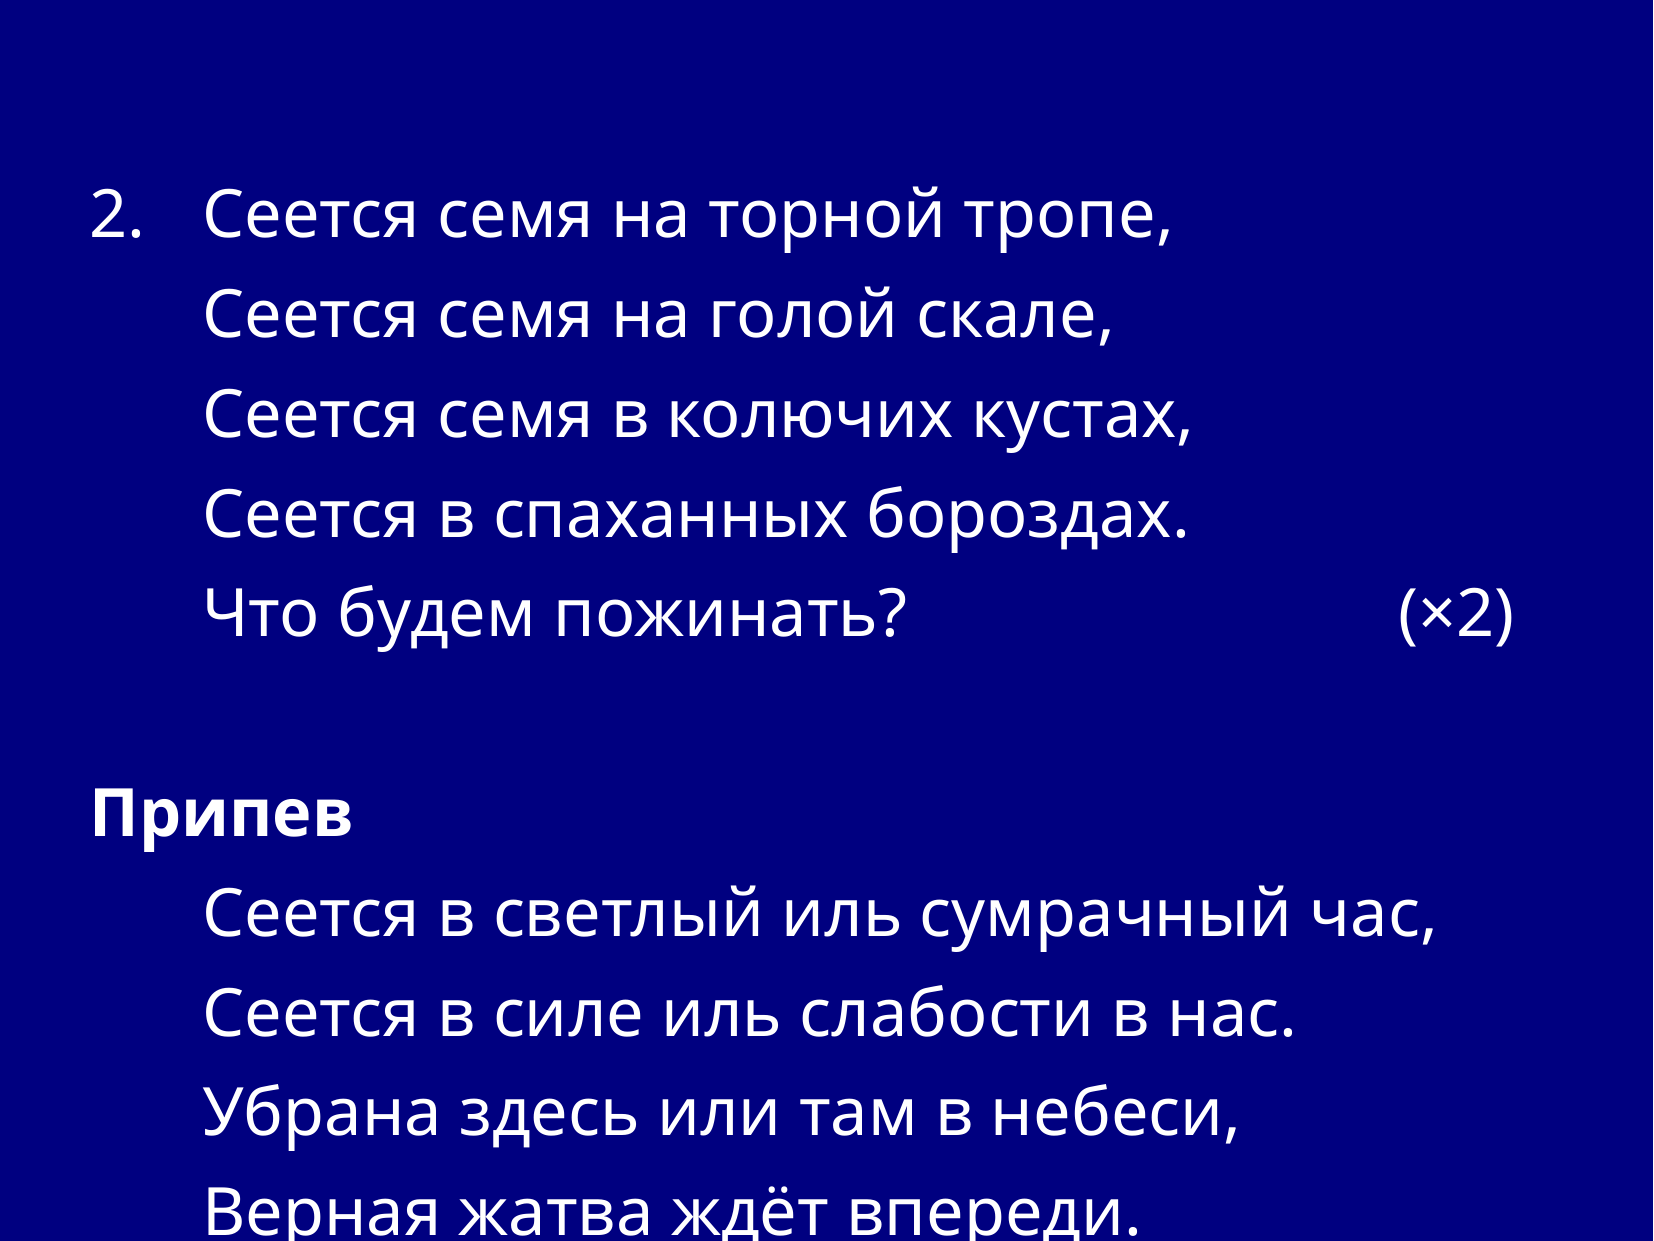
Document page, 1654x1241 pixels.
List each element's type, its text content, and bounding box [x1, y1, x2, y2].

text_box 2. Сеется семя на торной тропе, Сеется семя на голой скале, Сеется семя в колючих кустах, Сеется в спаханных бороздах. Что будем пожинать? (×2) Припев Сеется в светлый иль сумрачный час, Сеется в силе иль слабости в нас. Убрана здесь или там в небеси, Верная жатва ждёт впереди. [75, 150, 1576, 1163]
